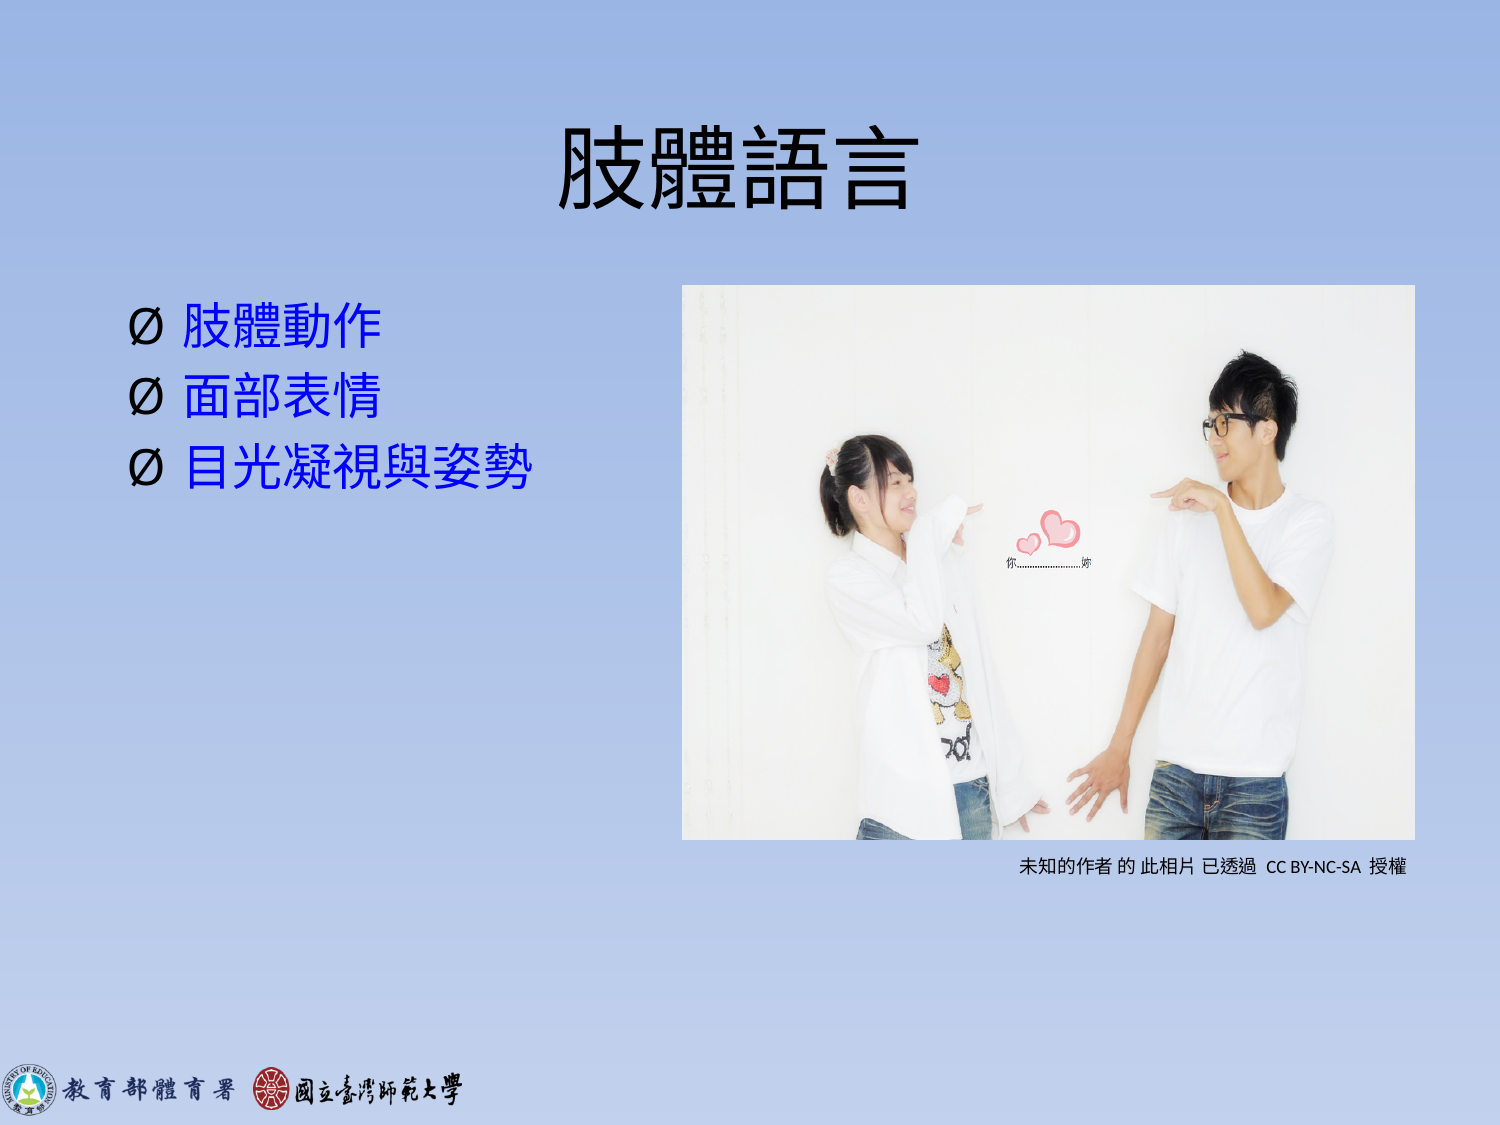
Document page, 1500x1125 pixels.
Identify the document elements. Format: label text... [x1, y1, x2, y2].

list 肢體動作 面部表情 目光凝視與姿勢 [111, 293, 569, 567]
text_box 未知的作者 的 此相片 已透過 CC BY-NC-SA 授權 [1004, 847, 1500, 887]
title 肢體語言 [64, 78, 1415, 254]
picture [682, 285, 1415, 840]
